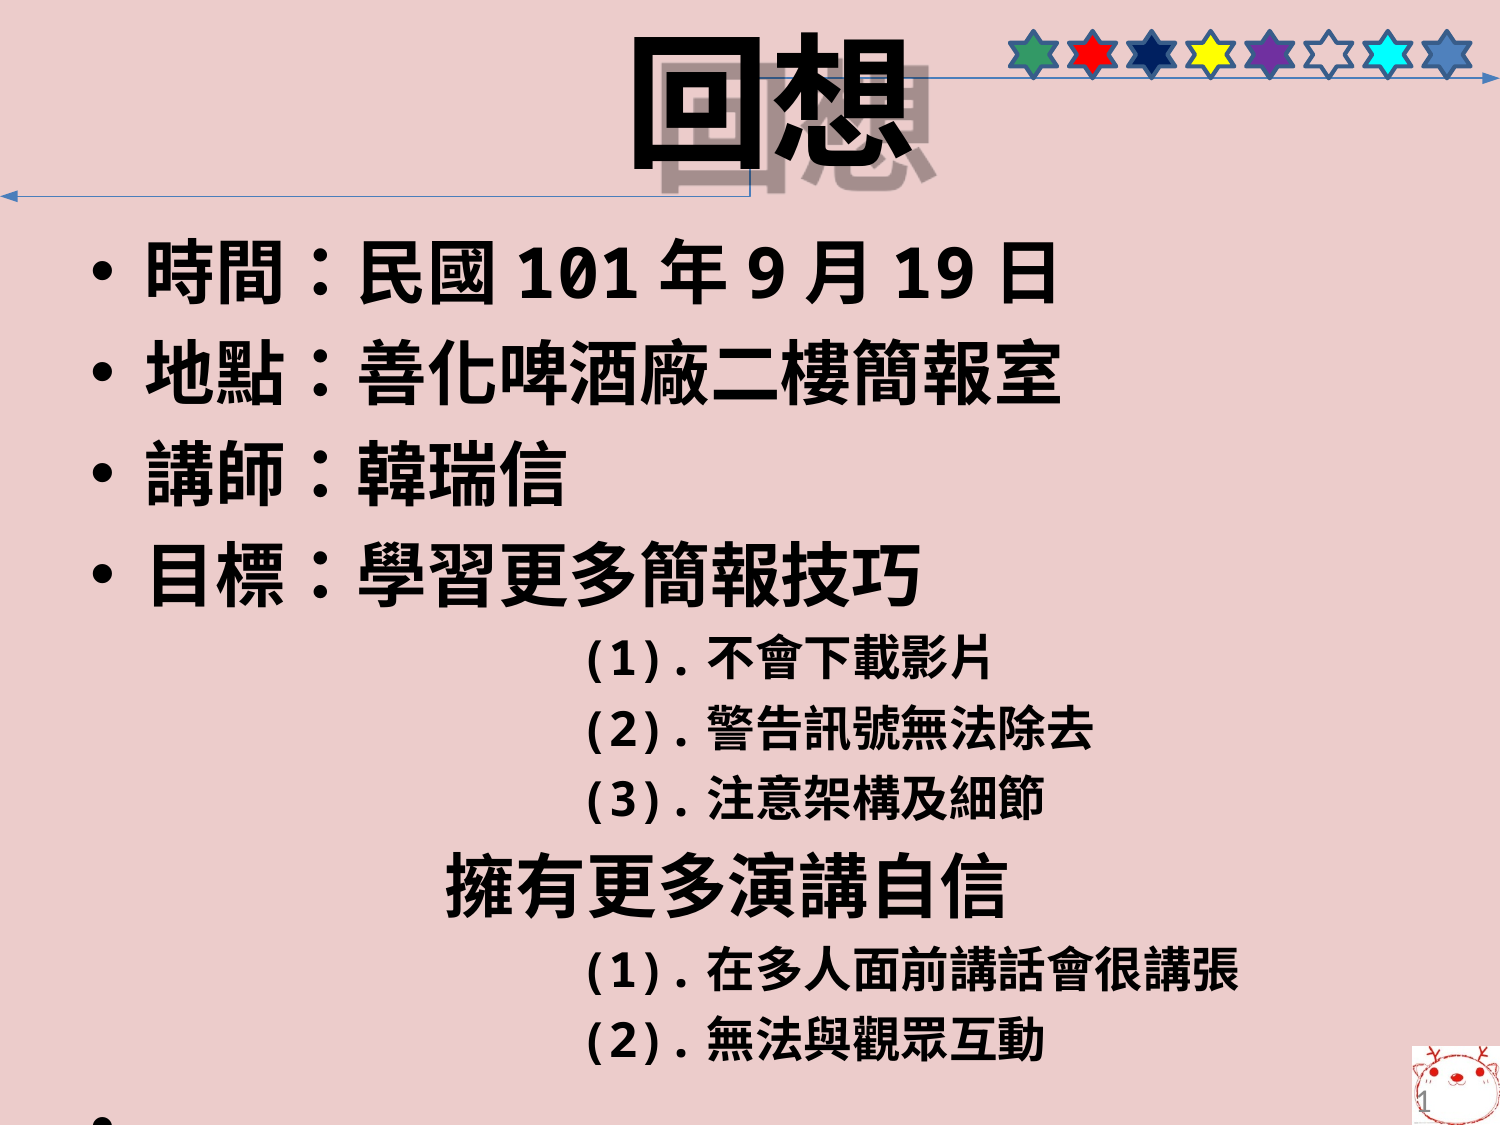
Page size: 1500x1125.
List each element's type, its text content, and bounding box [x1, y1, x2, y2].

title 回想 [289, 0, 1252, 197]
list 時間：民國101年9月19日 地點：善化啤酒廠二樓簡報室 講師：韓瑞信 目標：學習更多簡報技巧 (1).不會下載影片 (2).警告訊號無法除去 (3).注意架構及細節 擁有更多演講自信 (1).在多人面前講話會很講張 (2).無法與觀眾互動 [75, 219, 1500, 1083]
text_box 1 [1399, 1069, 1490, 1125]
